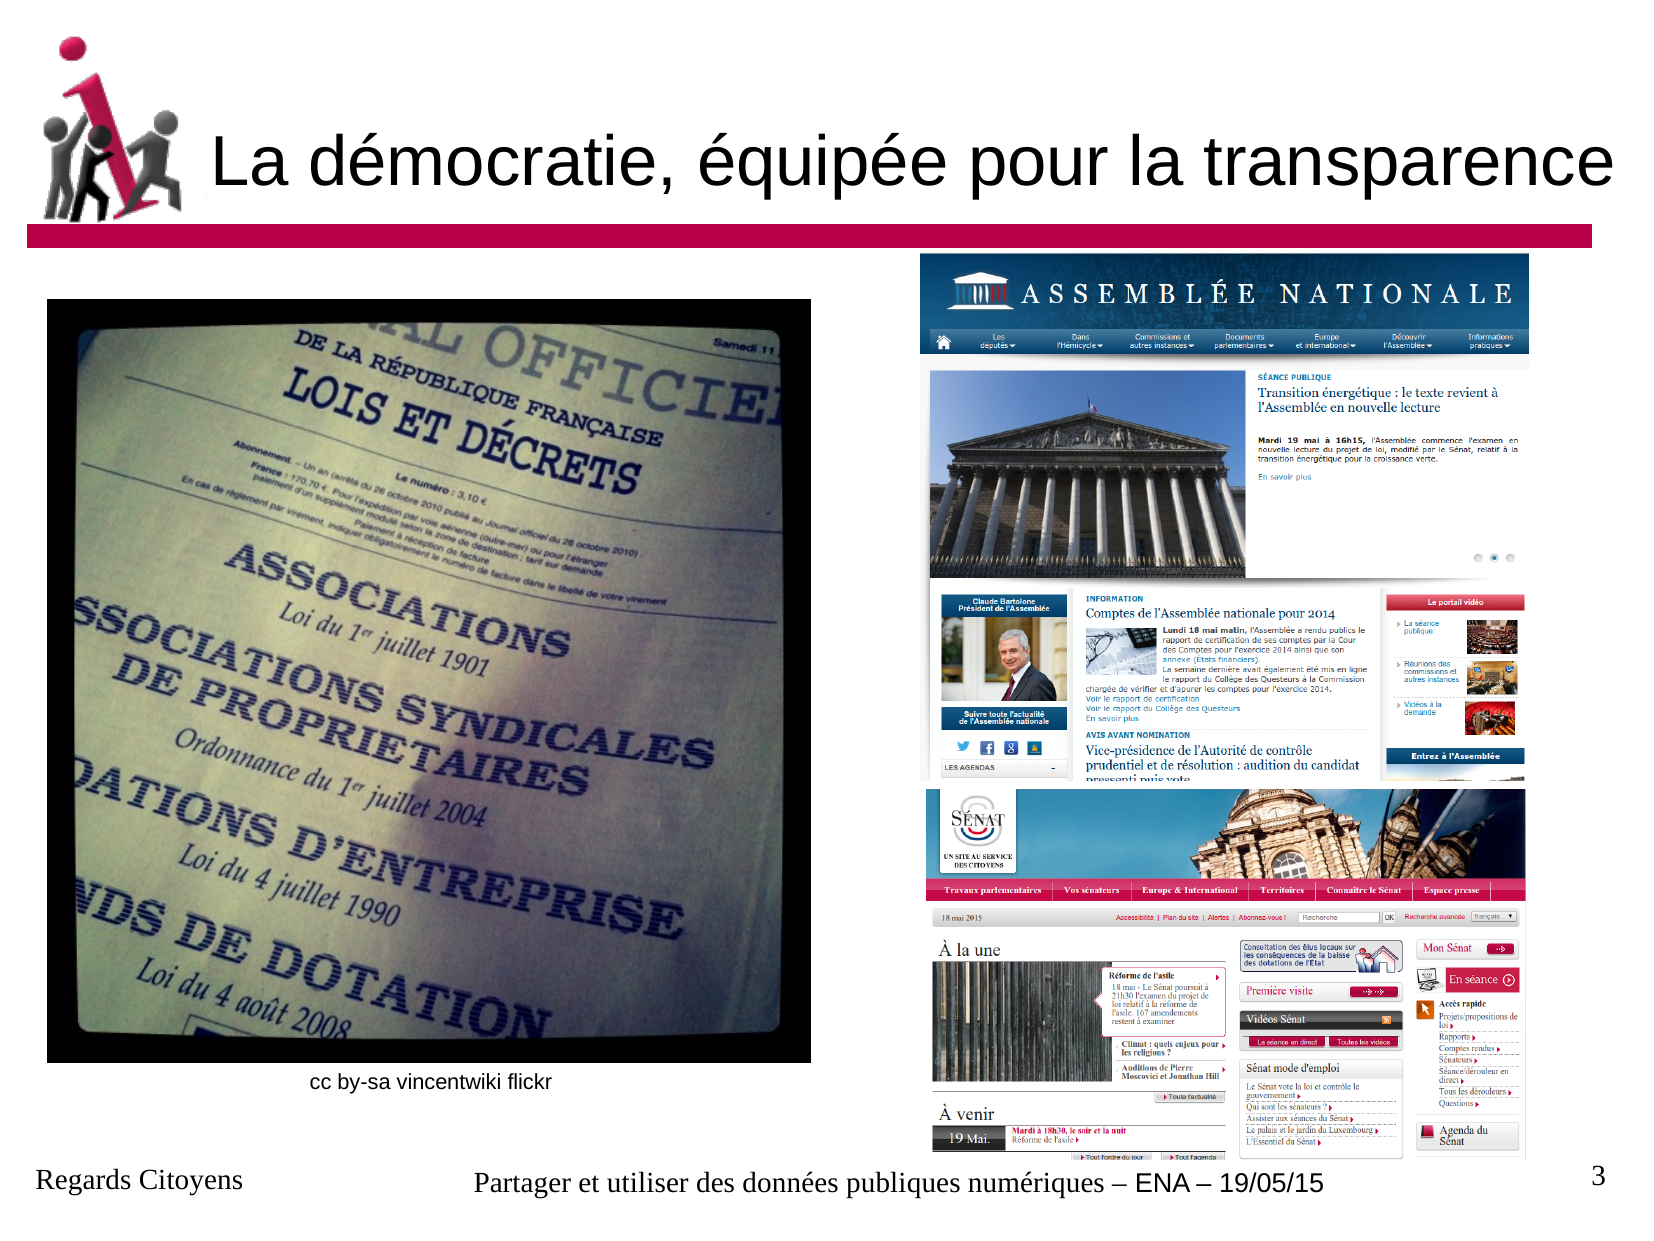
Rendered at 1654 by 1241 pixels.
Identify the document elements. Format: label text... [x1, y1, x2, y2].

picture [27, 31, 208, 224]
text_box cc by-sa vincentwiki flickr [47, 1062, 815, 1103]
picture [926, 789, 1526, 1160]
title La démocratie, équipée pour la transparence [210, 64, 1622, 258]
picture [920, 258, 1529, 781]
picture [47, 299, 811, 1062]
